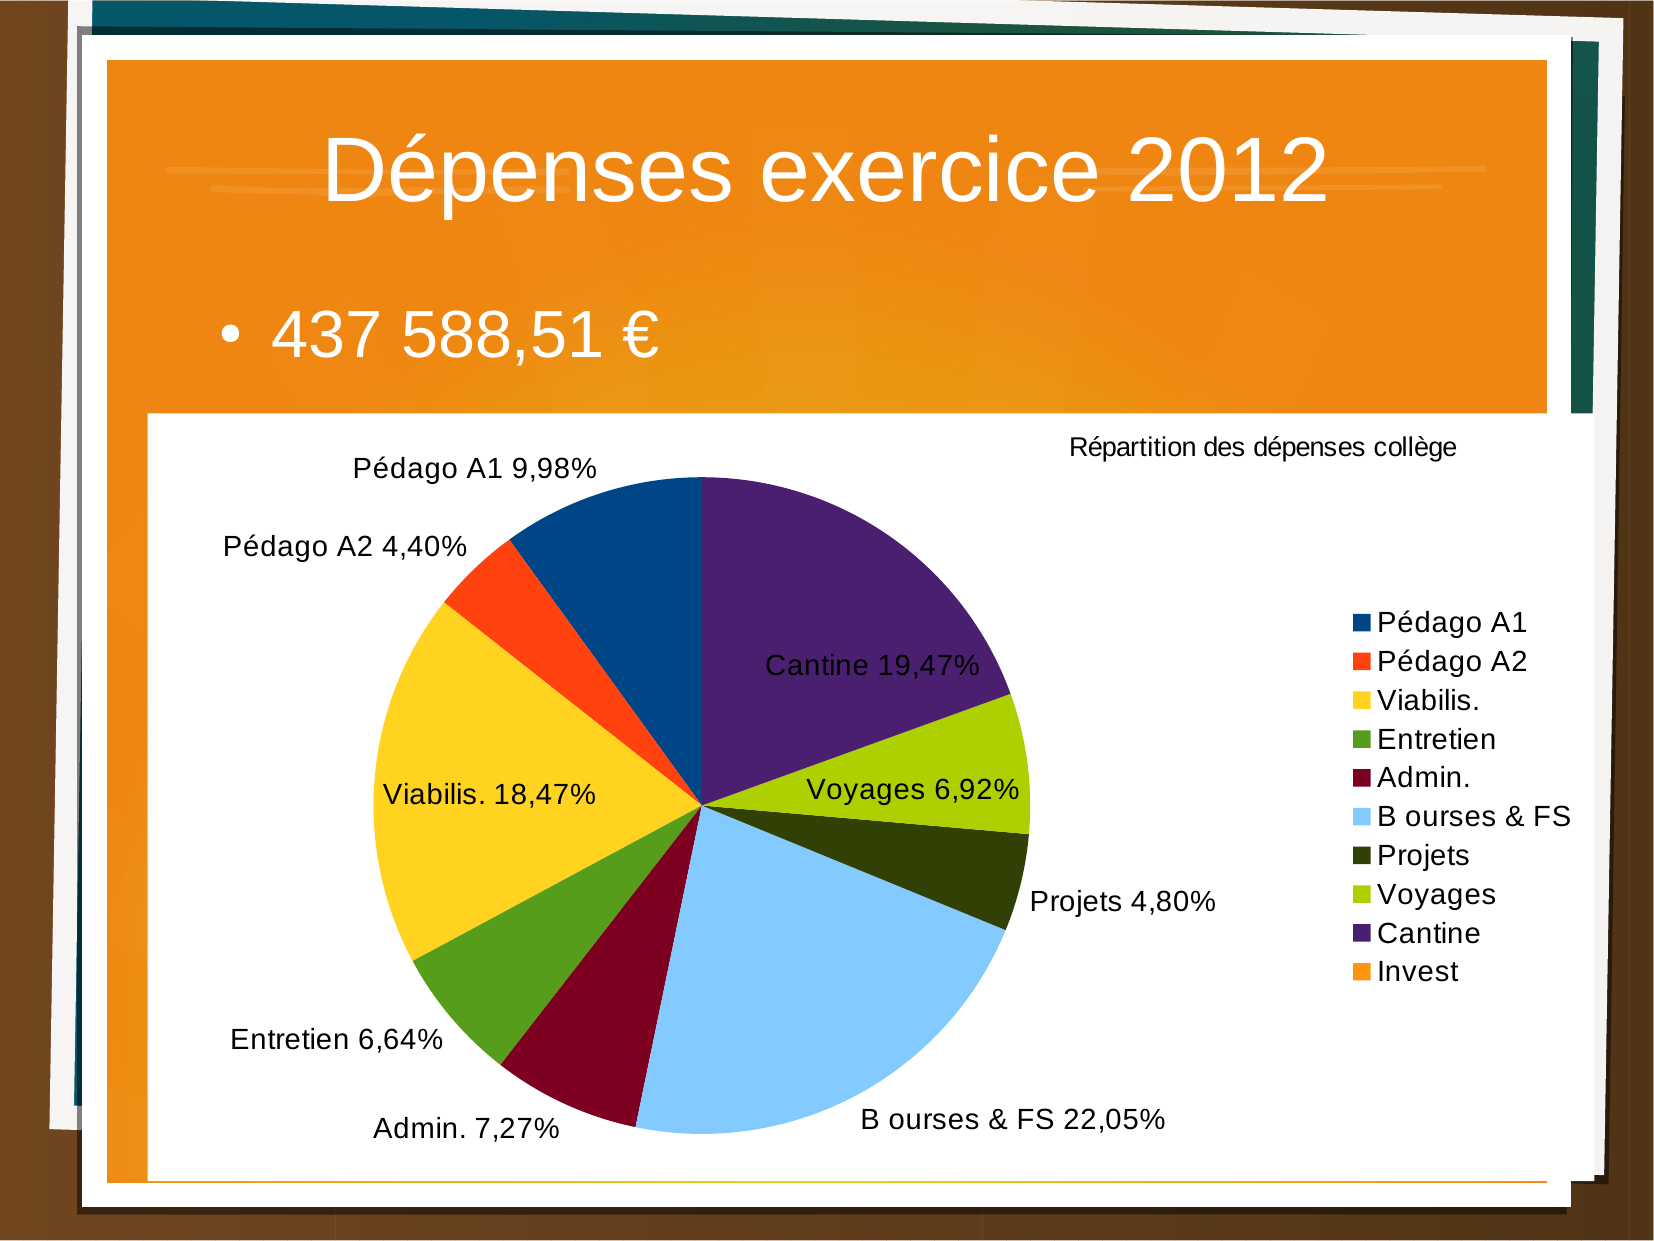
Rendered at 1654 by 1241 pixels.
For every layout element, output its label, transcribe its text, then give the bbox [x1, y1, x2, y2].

title Dépenses exercice 2012 [265, 13, 1388, 297]
chart [147, 413, 1595, 1182]
list 437 588,51 € [200, 1182, 1565, 1241]
list 437 588,51 € [200, 297, 1565, 413]
